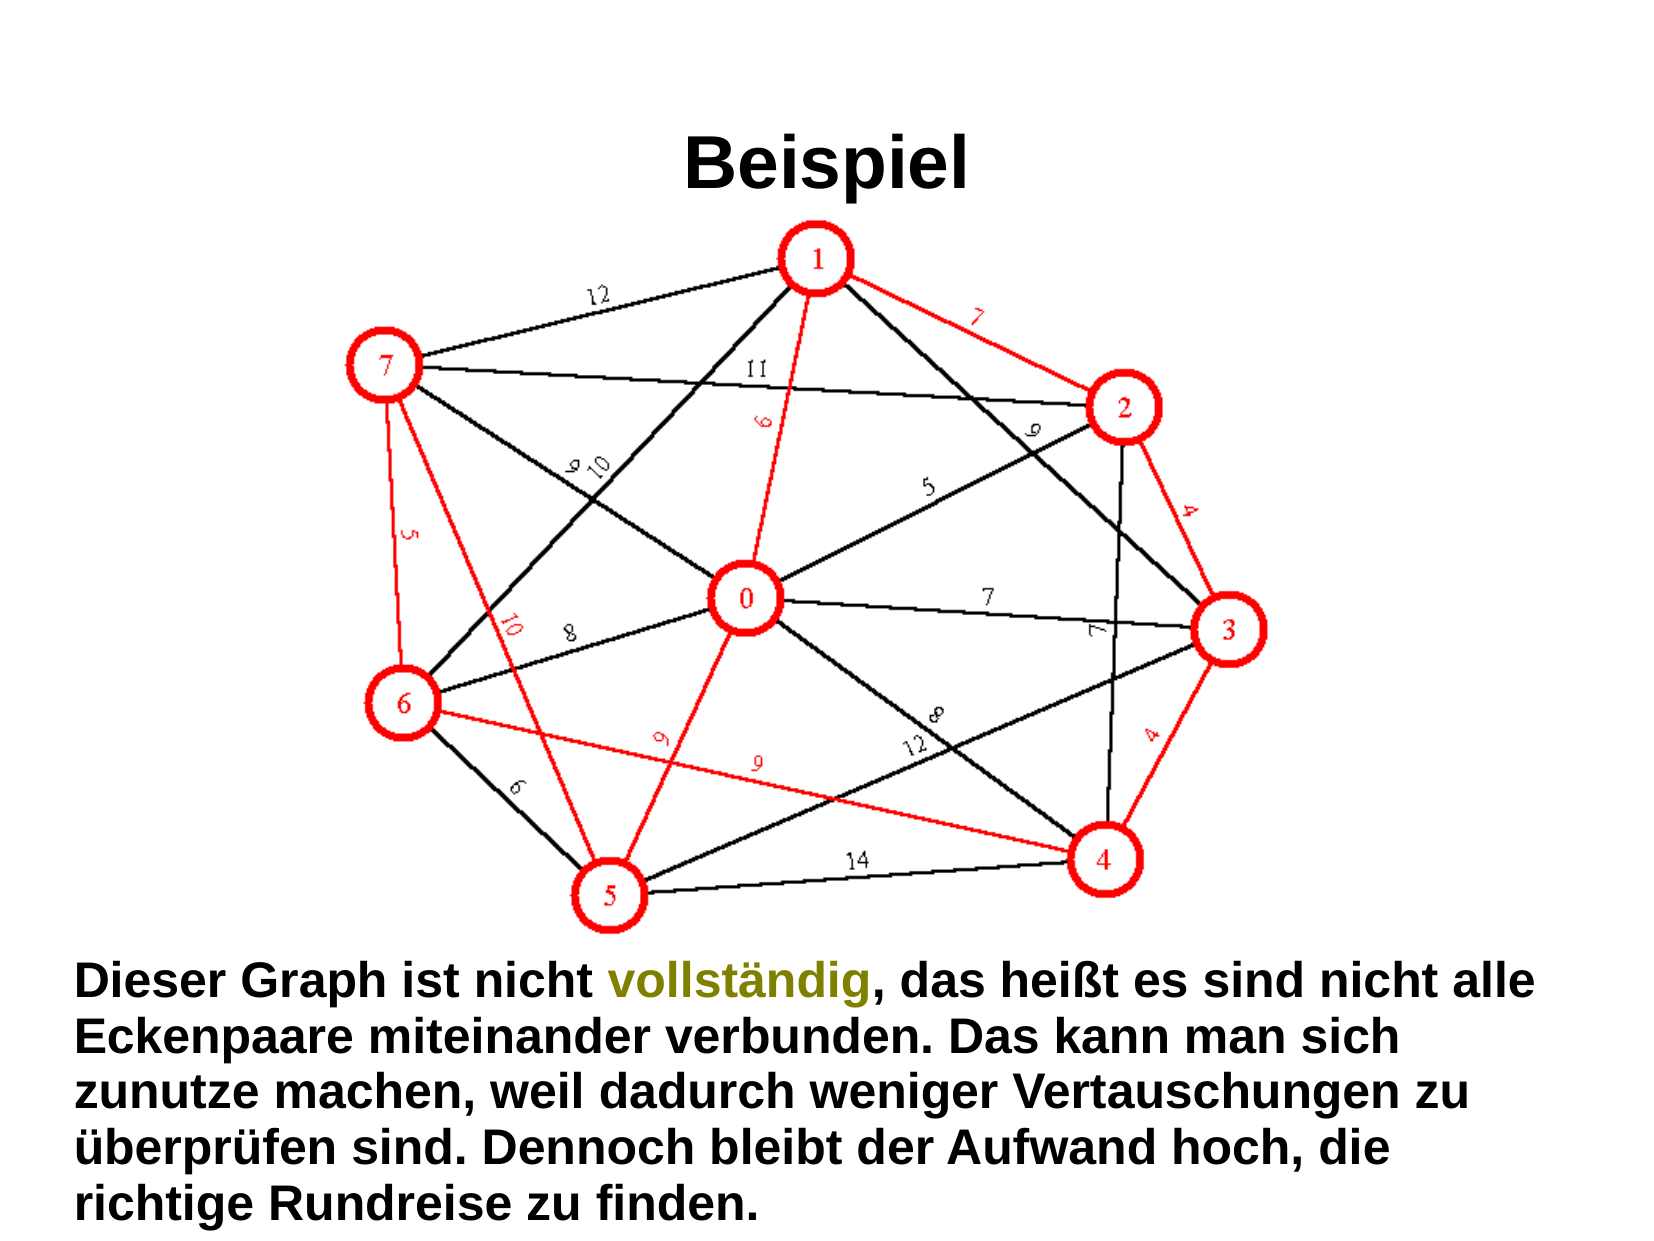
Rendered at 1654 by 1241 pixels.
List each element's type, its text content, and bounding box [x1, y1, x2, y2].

title Beispiel [88, 88, 1565, 237]
picture [295, 216, 1277, 945]
text_box Dieser Graph ist nicht vollständig, das heißt es sind nicht alle Eckenpaare miteinander verbunden. Das kann man sich zunutze machen, weil dadurch weniger Vertauschungen zu überprüfen sind. Dennoch bleibt der Aufwand hoch, die richtige Rundreise zu finden. [59, 944, 1595, 1241]
